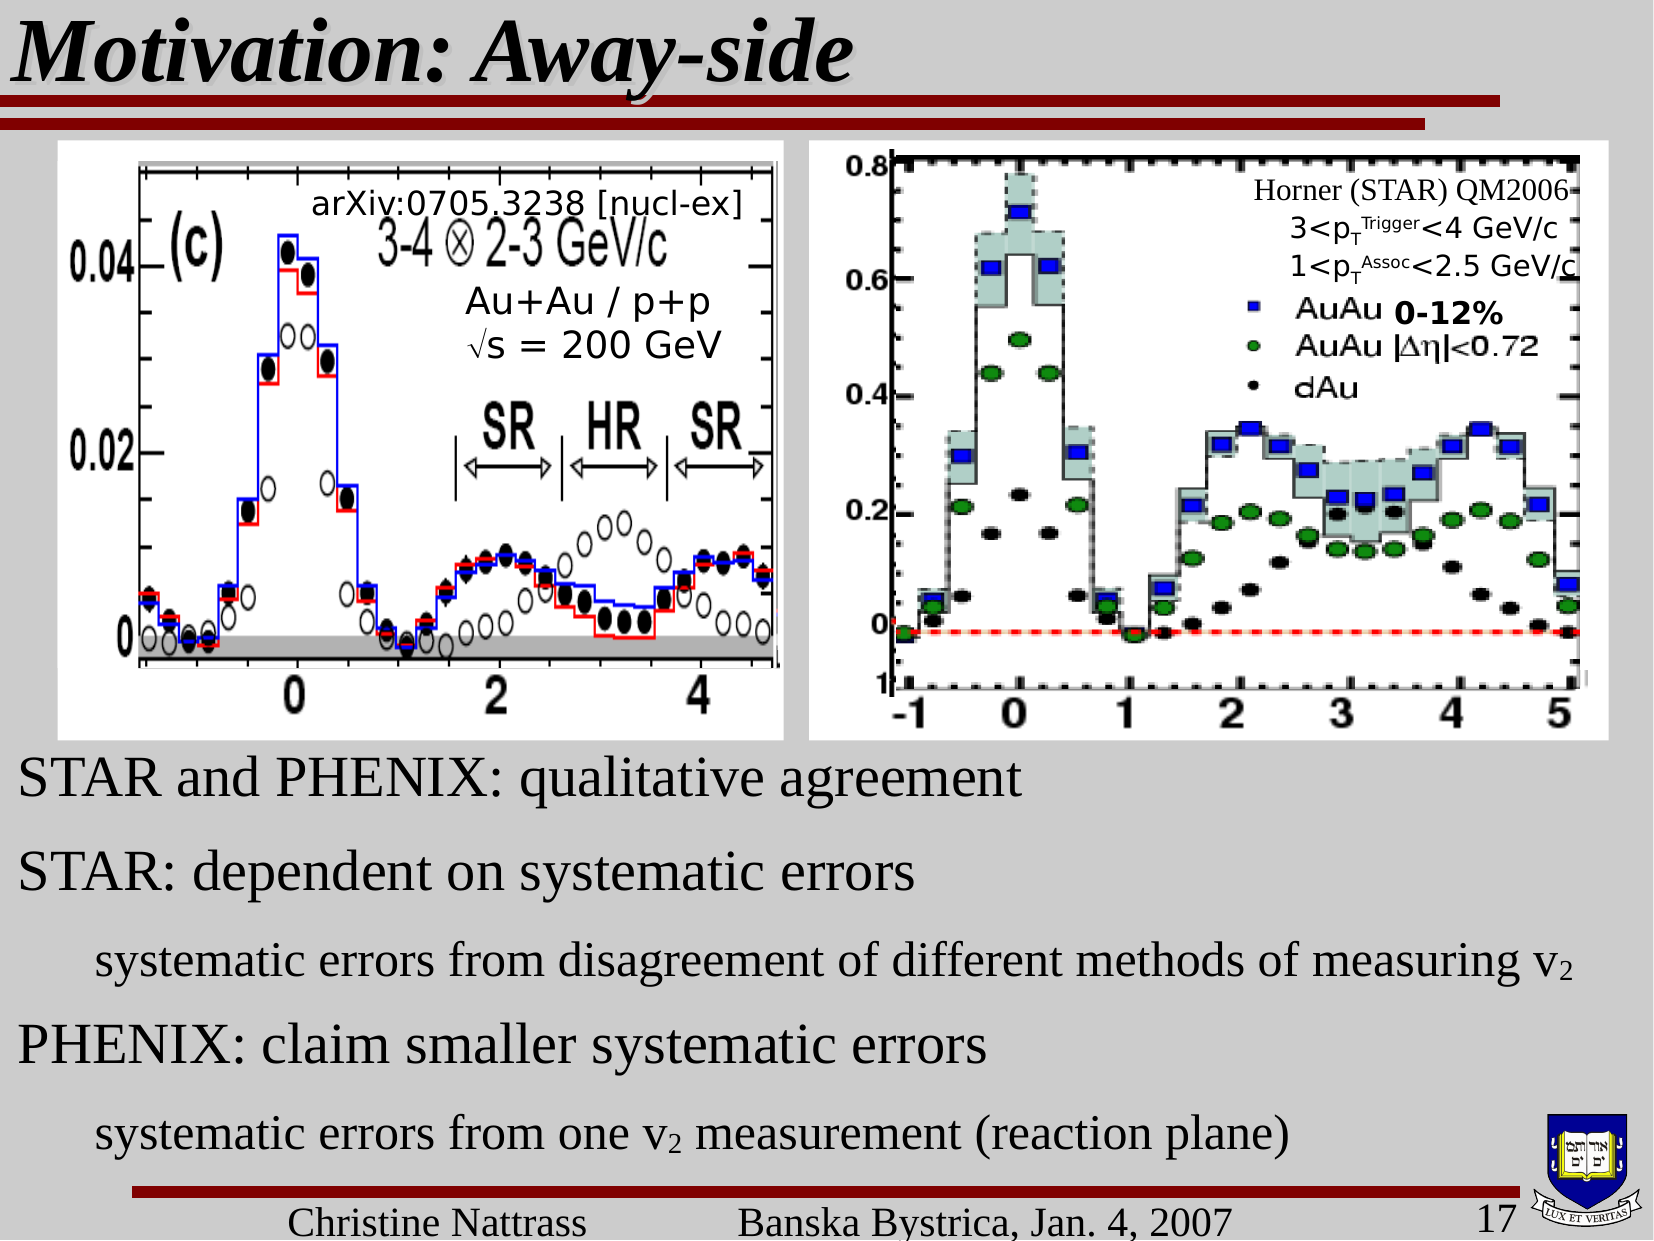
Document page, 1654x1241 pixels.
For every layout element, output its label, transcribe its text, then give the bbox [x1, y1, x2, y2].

picture [57, 161, 780, 726]
text_box arXiv:0705.3238 [nucl-ex] [296, 177, 764, 231]
text_box Horner (STAR) QM2006 [1238, 164, 1585, 215]
text_box 0-12% [1379, 288, 1519, 340]
picture [818, 149, 1588, 738]
text_box [809, 140, 1609, 741]
text_box [57, 140, 784, 741]
text_box 3<pTTrigger<4 GeV/c 1<pTAssoc<2.5 GeV/c [1274, 203, 1592, 297]
picture [1530, 1194, 1643, 1227]
text_box Au+Au / p+p s = 200 GeV [450, 272, 739, 375]
list STAR and PHENIX: qualitative agreement STAR: dependent on systematic errors systematic errors from disagreement of different methods of measuring v2 PHENIX: claim smaller systematic errors systematic errors from one v2 measurement (reaction plane) [0, 744, 1654, 1194]
title Motivation: Away-side [11, 0, 1512, 154]
